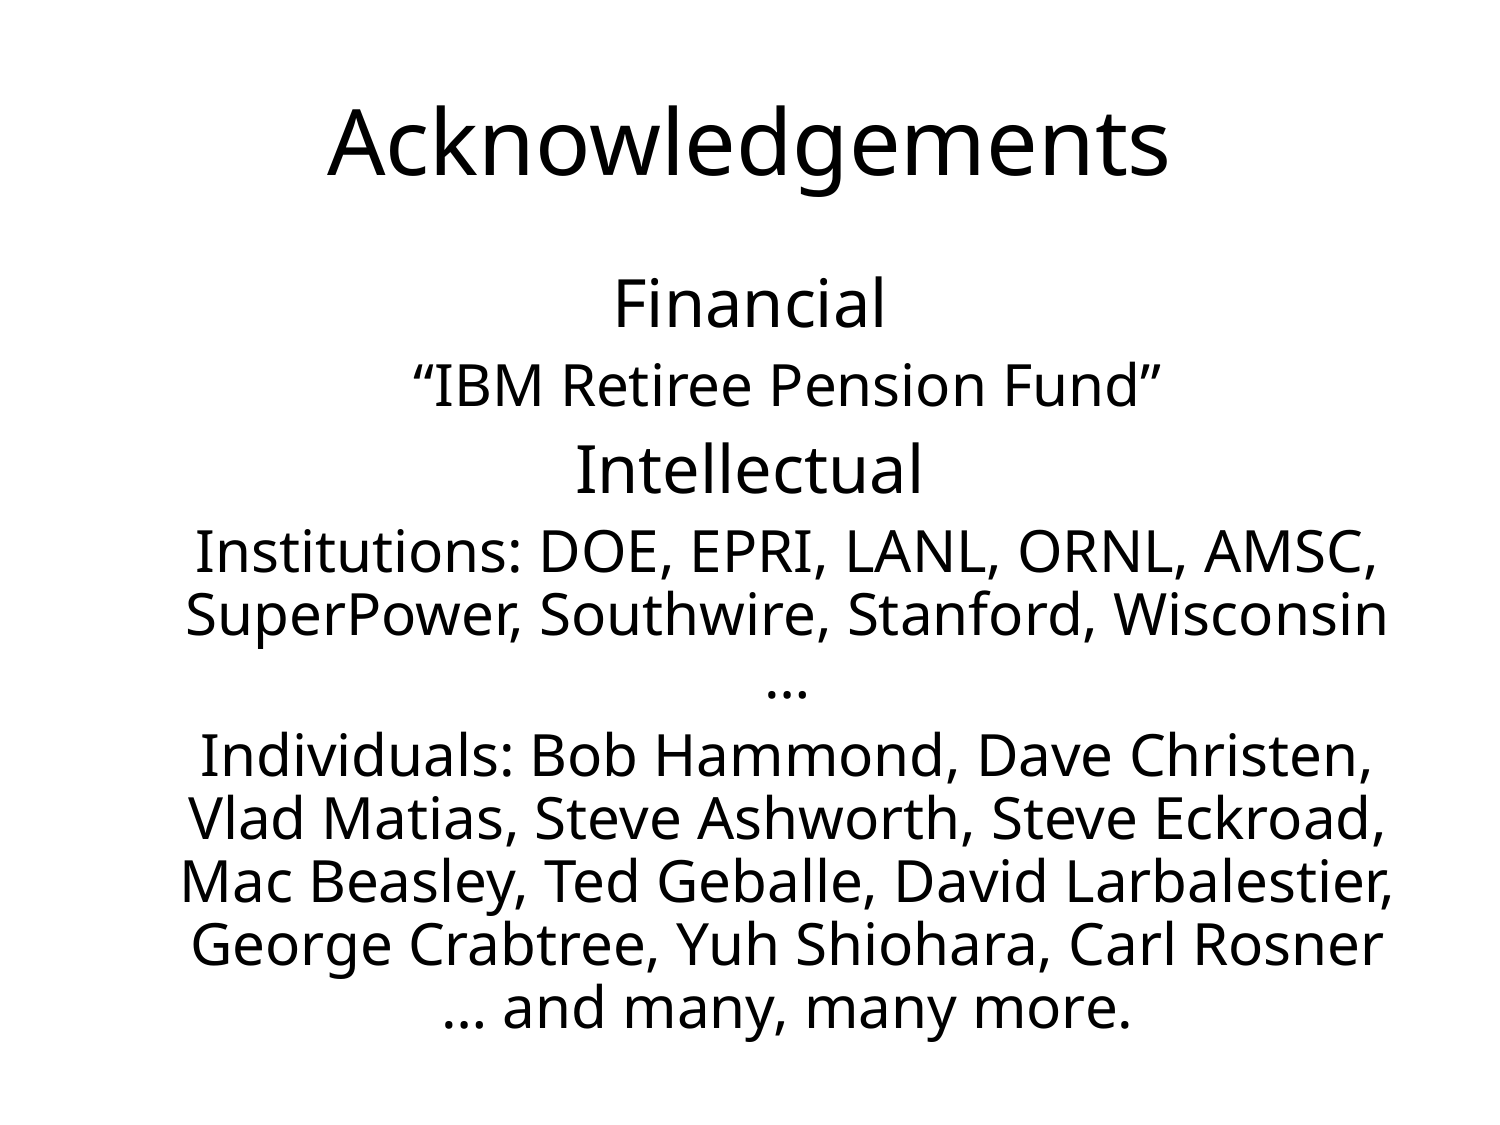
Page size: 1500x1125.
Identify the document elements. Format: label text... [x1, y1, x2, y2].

list Financial “IBM Retiree Pension Fund” Intellectual Institutions: DOE, EPRI, LANL, ORNL, AMSC, SuperPower, Southwire, Stanford, Wisconsin … Individuals: Bob Hammond, Dave Christen, Vlad Matias, Steve Ashworth, Steve Eckroad, Mac Beasley, Ted Geballe, David Larbalestier, George Crabtree, Yuh Shiohara, Carl Rosner … and many, many more. [75, 262, 1426, 1049]
title Acknowledgements [75, 45, 1426, 233]
